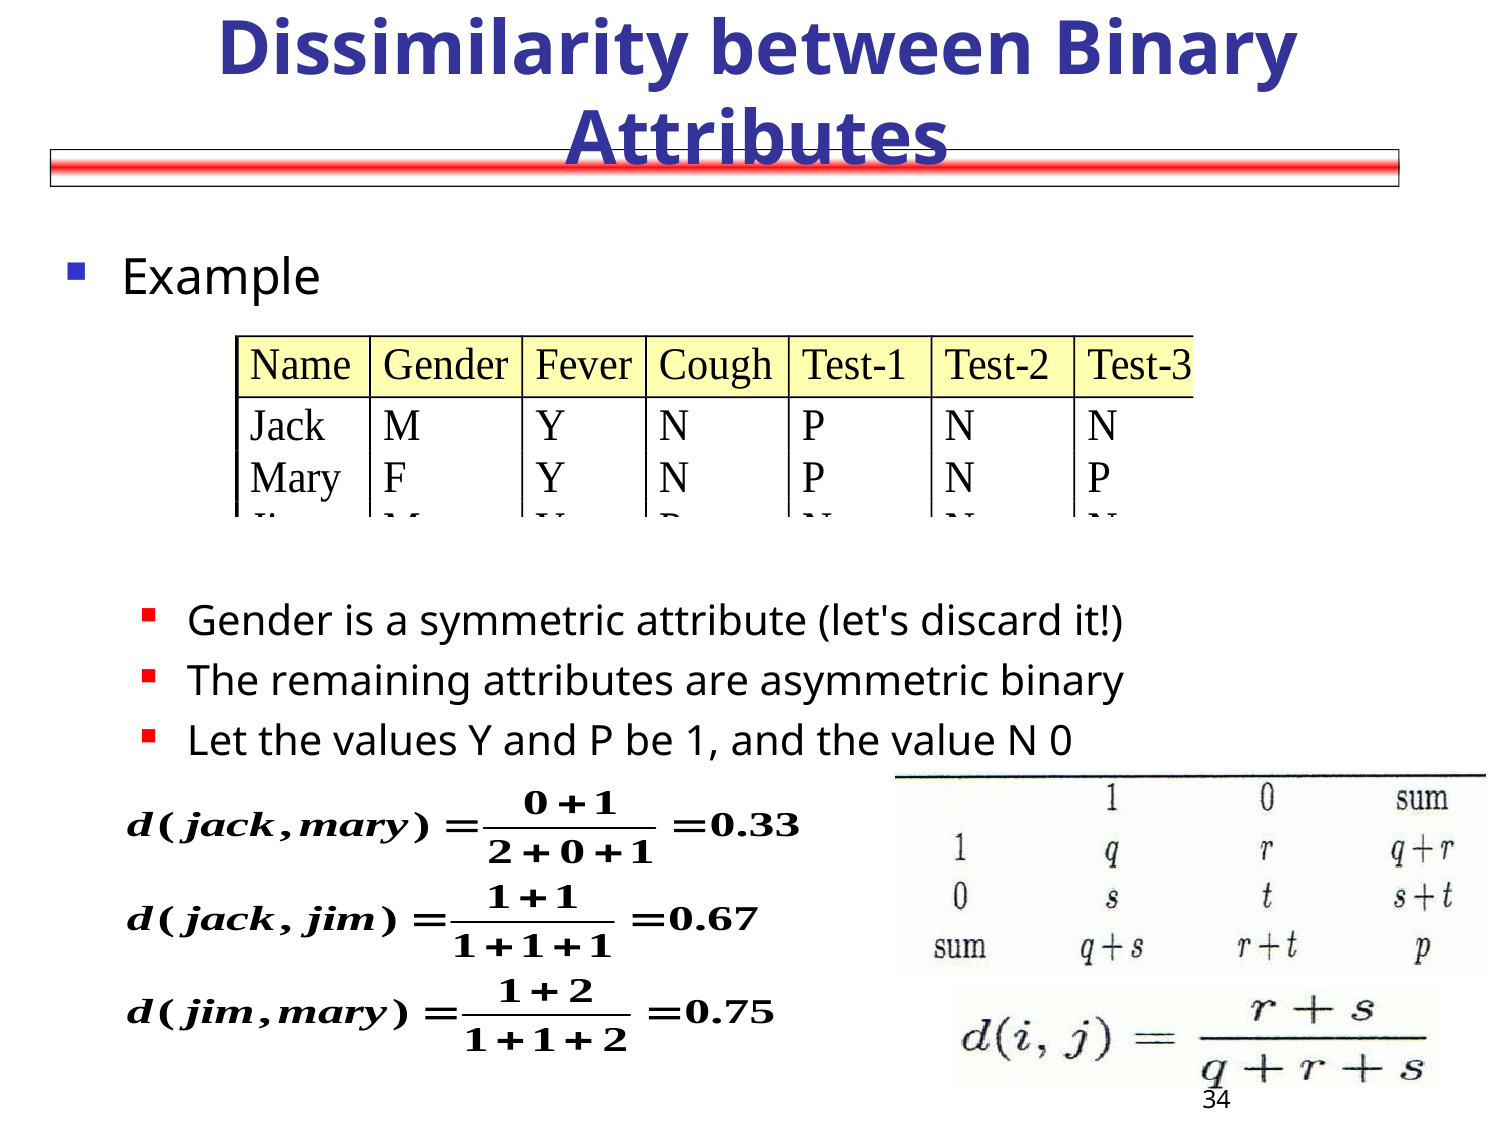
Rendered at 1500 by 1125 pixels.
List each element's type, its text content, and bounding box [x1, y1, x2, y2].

picture [952, 989, 1441, 1089]
chart [57, 254, 1194, 517]
picture [895, 771, 1486, 976]
title Dissimilarity between Binary Attributes [49, 0, 1466, 187]
chart [119, 780, 808, 1058]
list Example Gender is a symmetric attribute (let's discard it!) The remaining attributes are asymmetric binary Let the values Y and P be 1, and the value N 0 [49, 237, 1425, 1050]
text_box <number> [1187, 1062, 1500, 1125]
